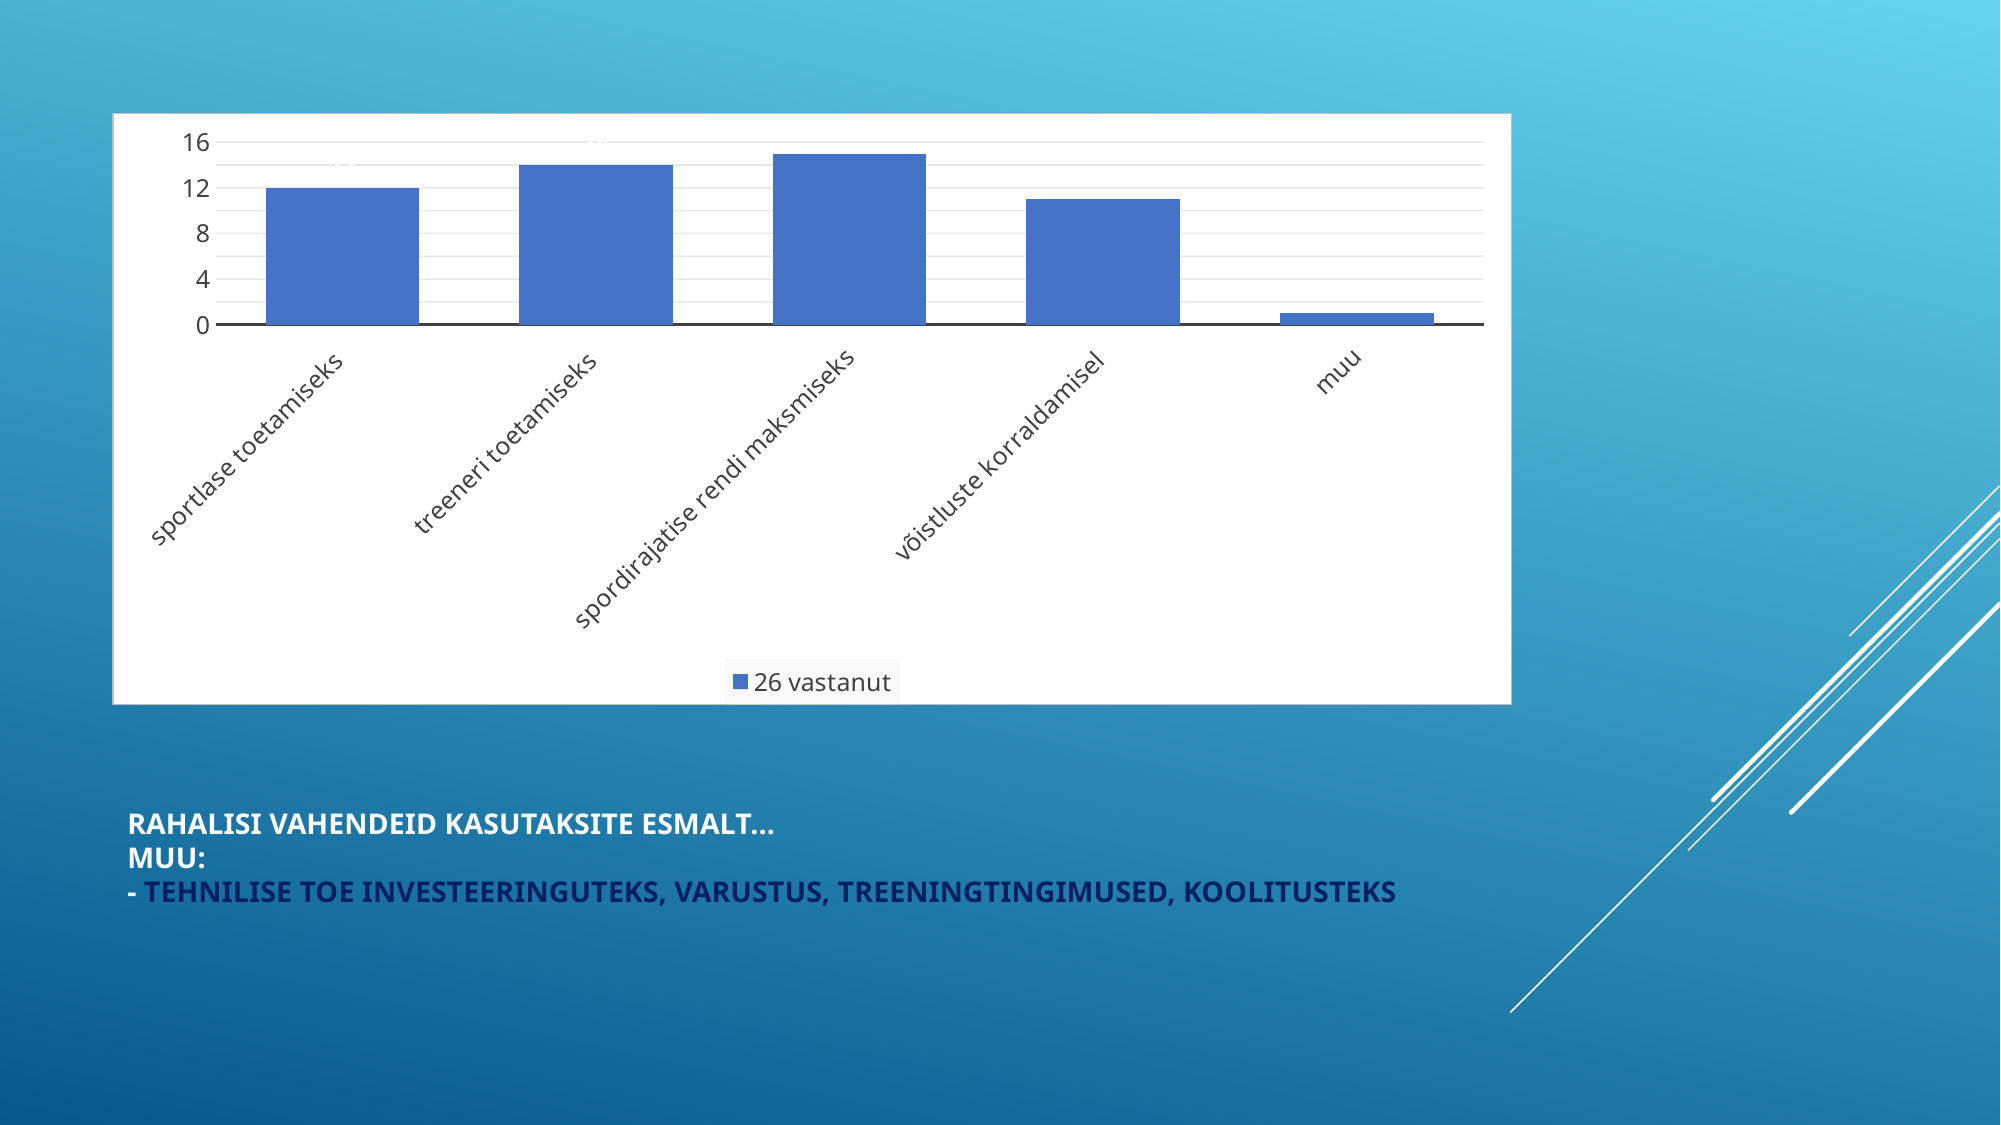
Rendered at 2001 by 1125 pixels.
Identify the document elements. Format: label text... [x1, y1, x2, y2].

title Rahalisi vahendeid kasutaksite esmalt... MUU: - tehnilise toe investeeringuteks, varustus, treeningtingimused, koolitusteks [112, 736, 1513, 1125]
chart [112, 112, 1513, 706]
